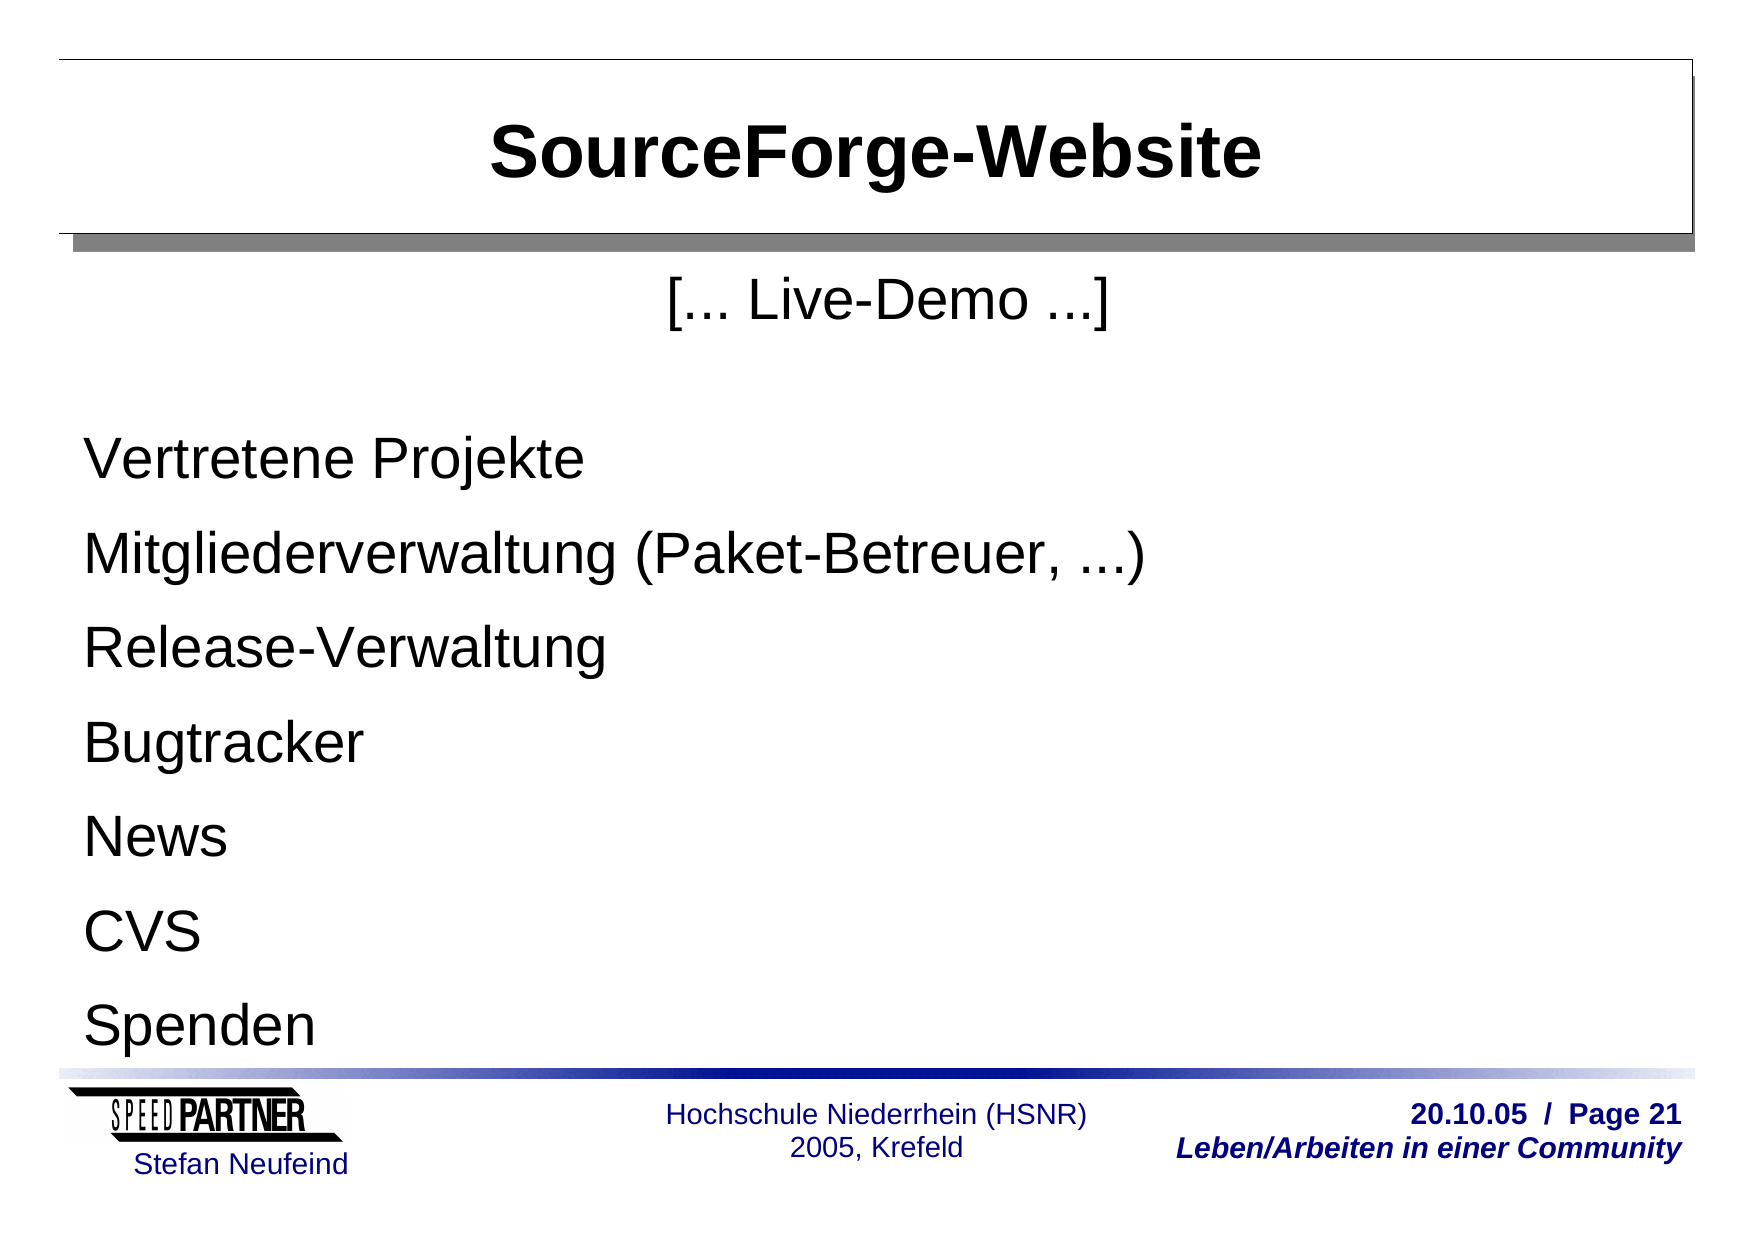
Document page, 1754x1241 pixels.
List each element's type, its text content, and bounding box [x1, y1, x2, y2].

picture [59, 1068, 1695, 1079]
title SourceForge-Website [59, 59, 1695, 244]
list [... Live-Demo ...] Vertretene Projekte Mitgliederverwaltung (Paket-Betreuer, ...) Release-Verwaltung Bugtracker News CVS Spenden [71, 266, 1695, 1057]
picture [64, 1082, 348, 1146]
